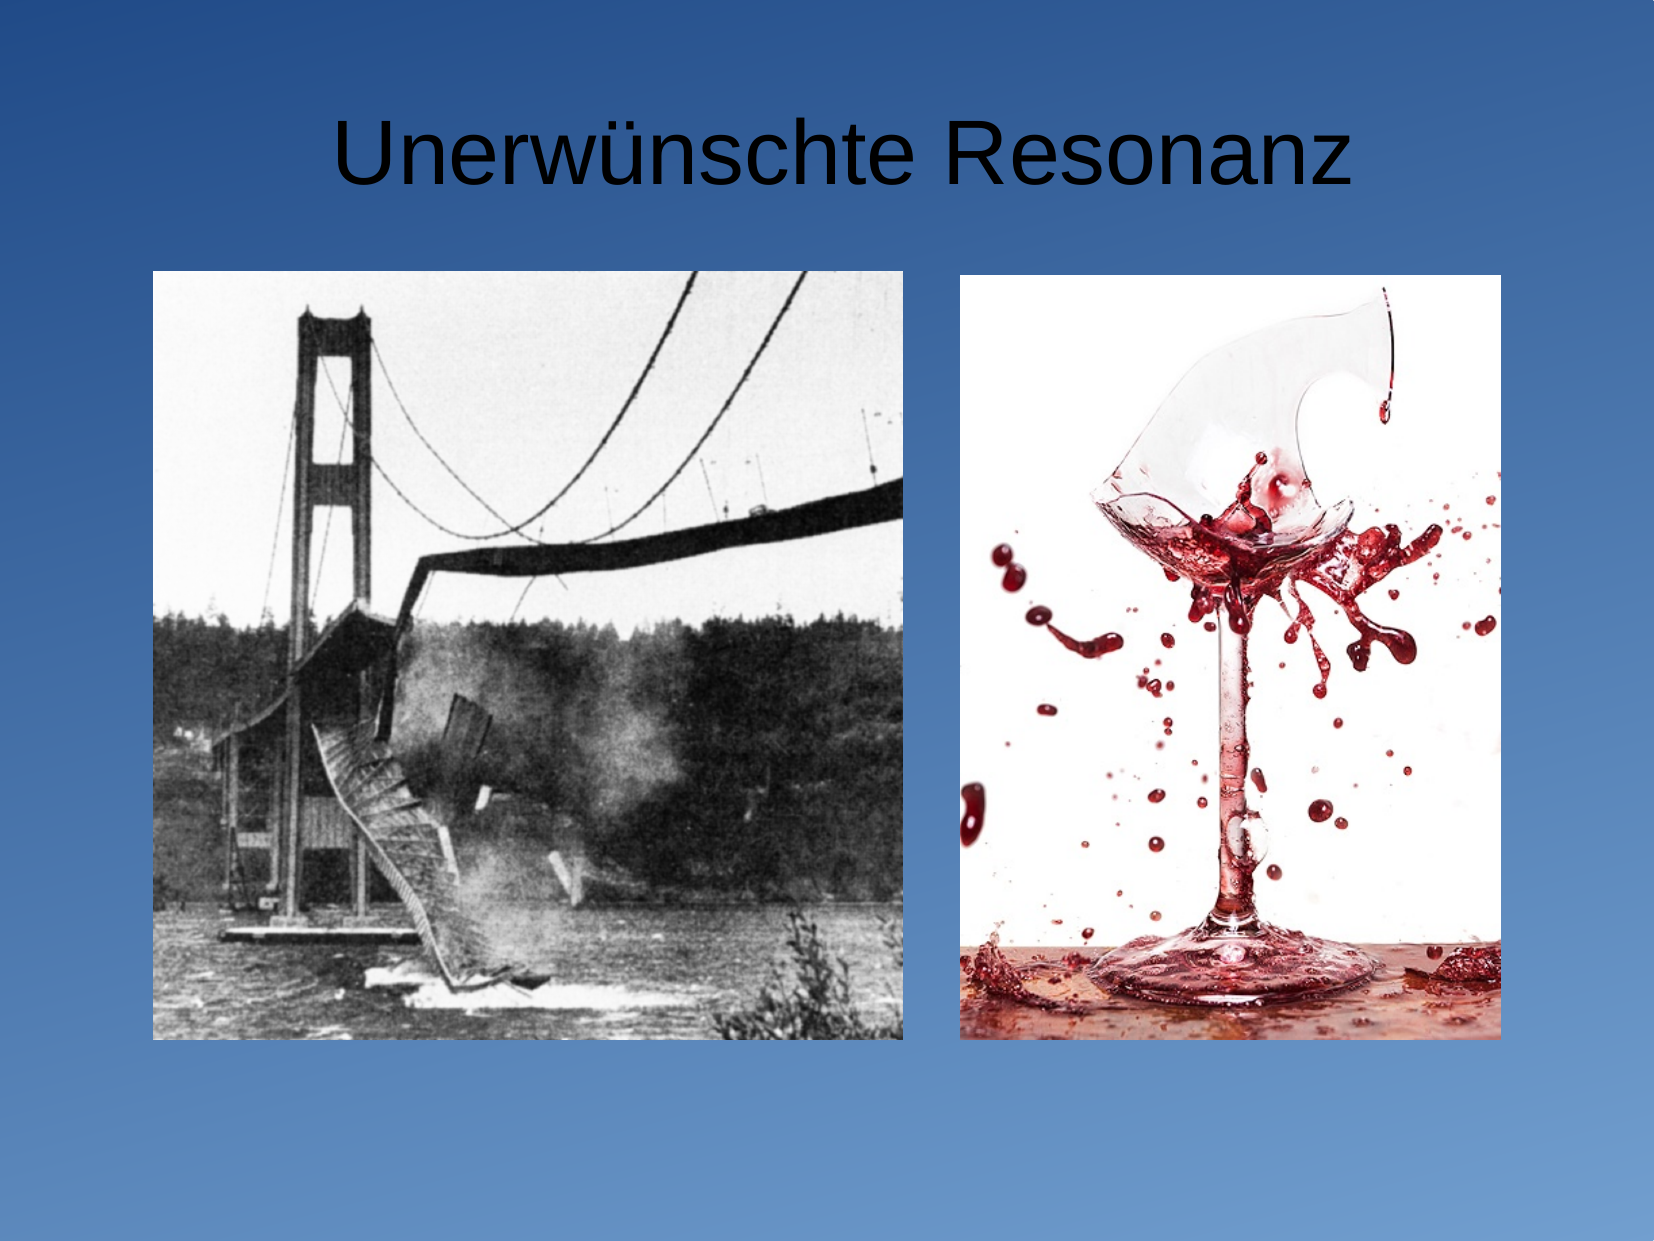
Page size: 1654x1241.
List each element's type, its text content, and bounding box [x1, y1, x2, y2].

picture [153, 271, 903, 1040]
picture [960, 275, 1501, 1040]
title Unerwünschte Resonanz [82, 49, 1571, 257]
